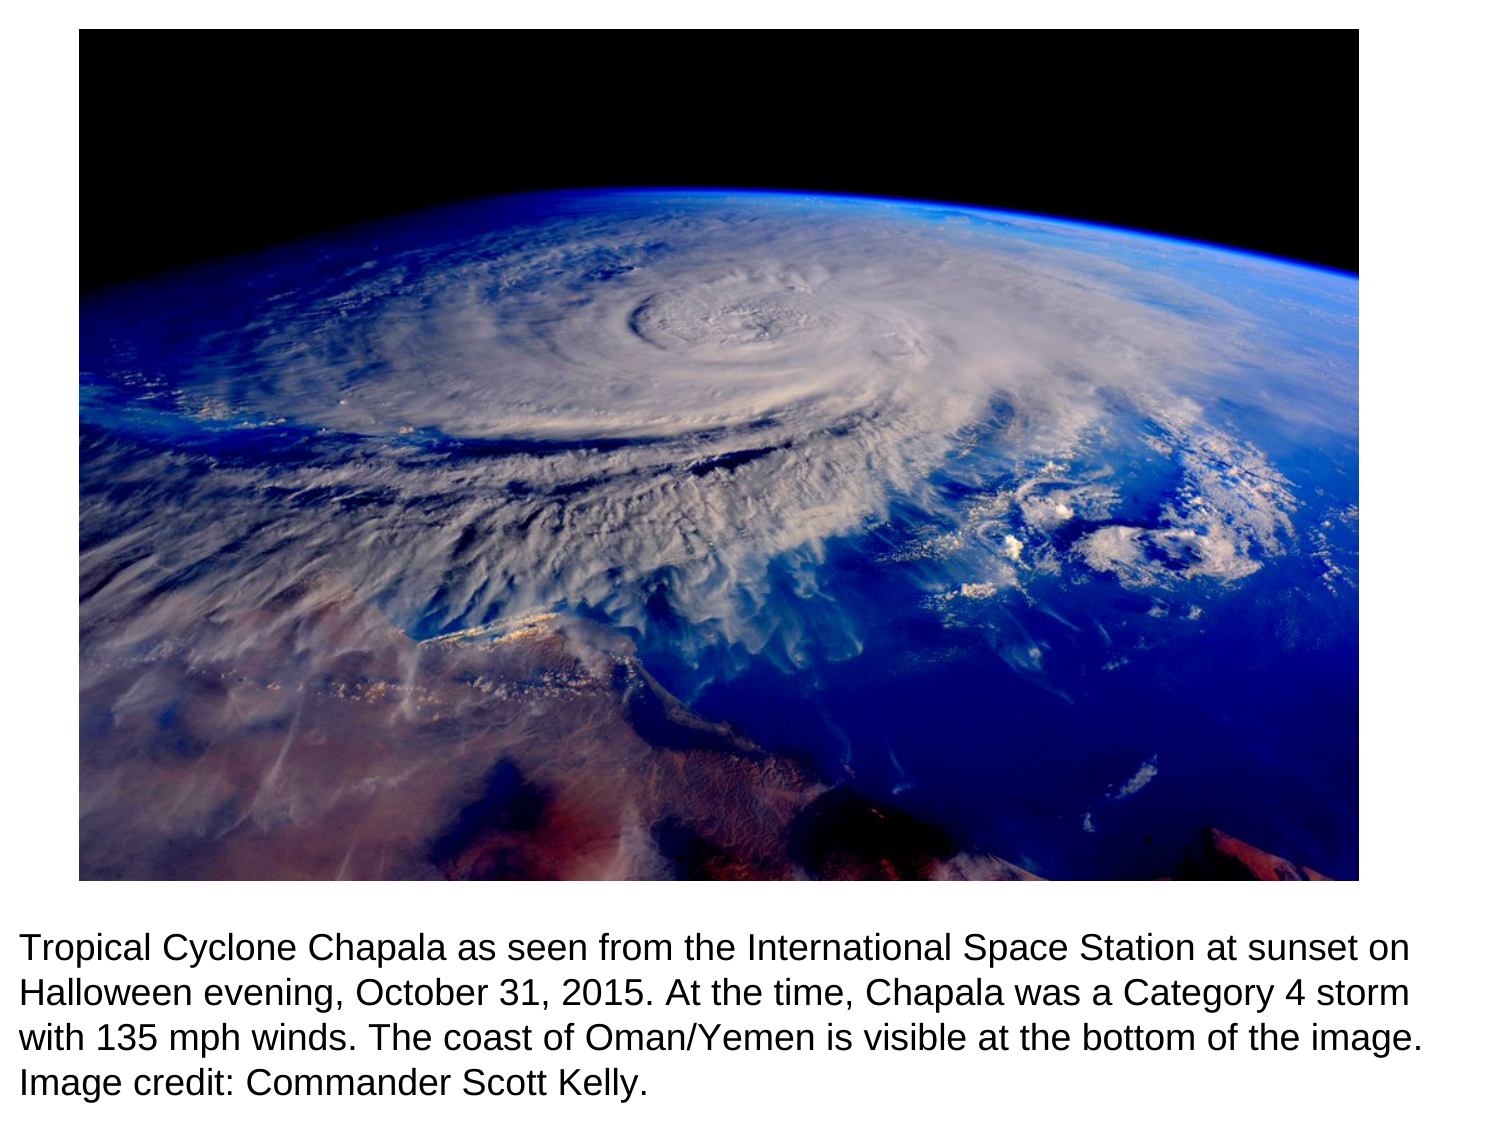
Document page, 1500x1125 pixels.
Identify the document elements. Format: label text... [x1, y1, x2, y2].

picture [79, 29, 1359, 881]
text_box Tropical Cyclone Chapala as seen from the International Space Station at sunset on Halloween evening, October 31, 2015. At the time, Chapala was a Category 4 storm with 135 mph winds. The coast of Oman/Yemen is visible at the bottom of the image. Image credit: Commander Scott Kelly. [4, 915, 1500, 1111]
